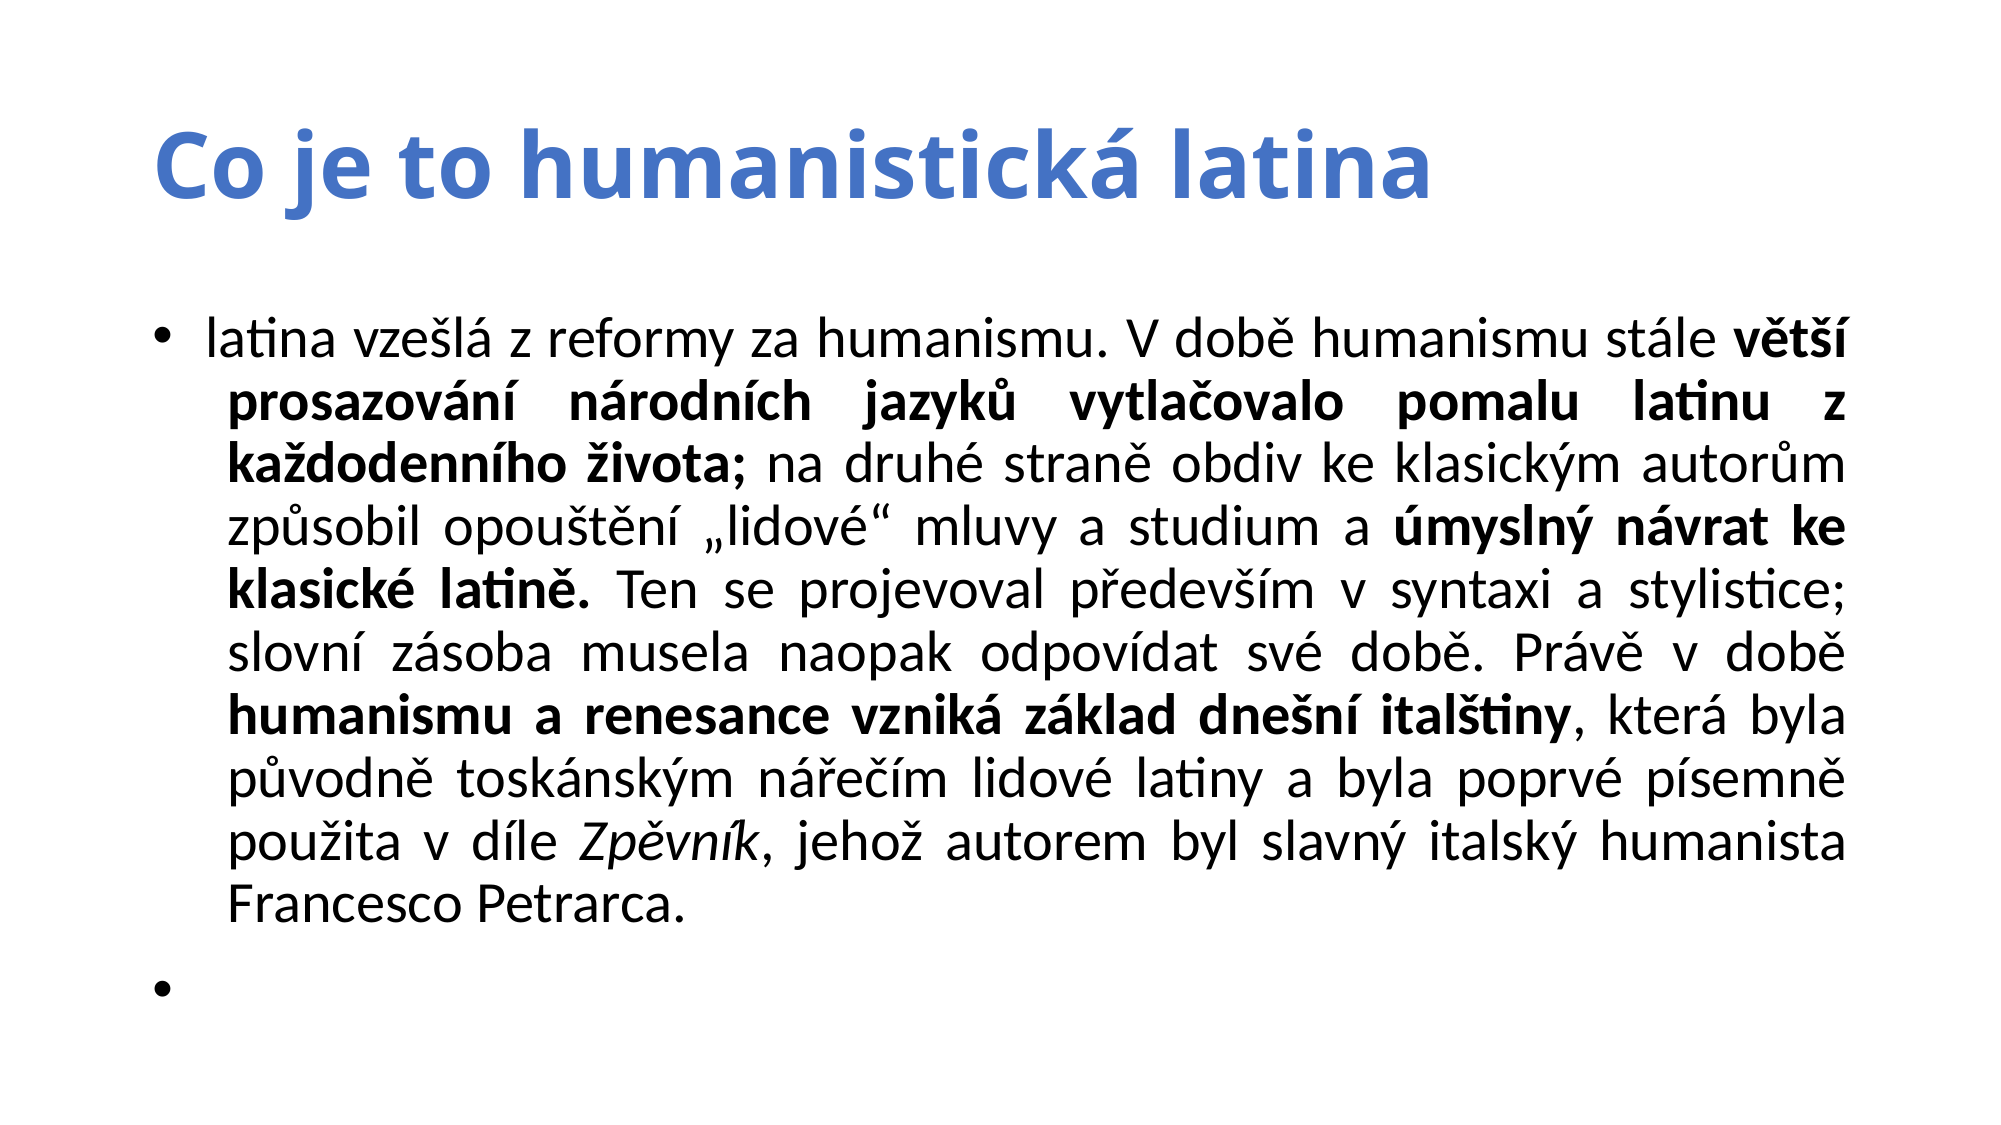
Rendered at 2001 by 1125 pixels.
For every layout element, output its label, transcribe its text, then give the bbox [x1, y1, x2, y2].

list latina vzešlá z reformy za humanismu. V době humanismu stále větší prosazování národních jazyků vytlačovalo pomalu latinu z každodenního života; na druhé straně obdiv ke klasickým autorům způsobil opouštění „lidové“ mluvy a studium a úmyslný návrat ke klasické latině. Ten se projevoval především v syntaxi a stylistice; slovní zásoba musela naopak odpovídat své době. Právě v době humanismu a renesance vzniká základ dnešní italštiny, která byla původně toskánským nářečím lidové latiny a byla poprvé písemně použita v díle Zpěvník, jehož autorem byl slavný italský humanista Francesco Petrarca. [137, 299, 1863, 1014]
title Co je to humanistická latina [137, 59, 1863, 278]
